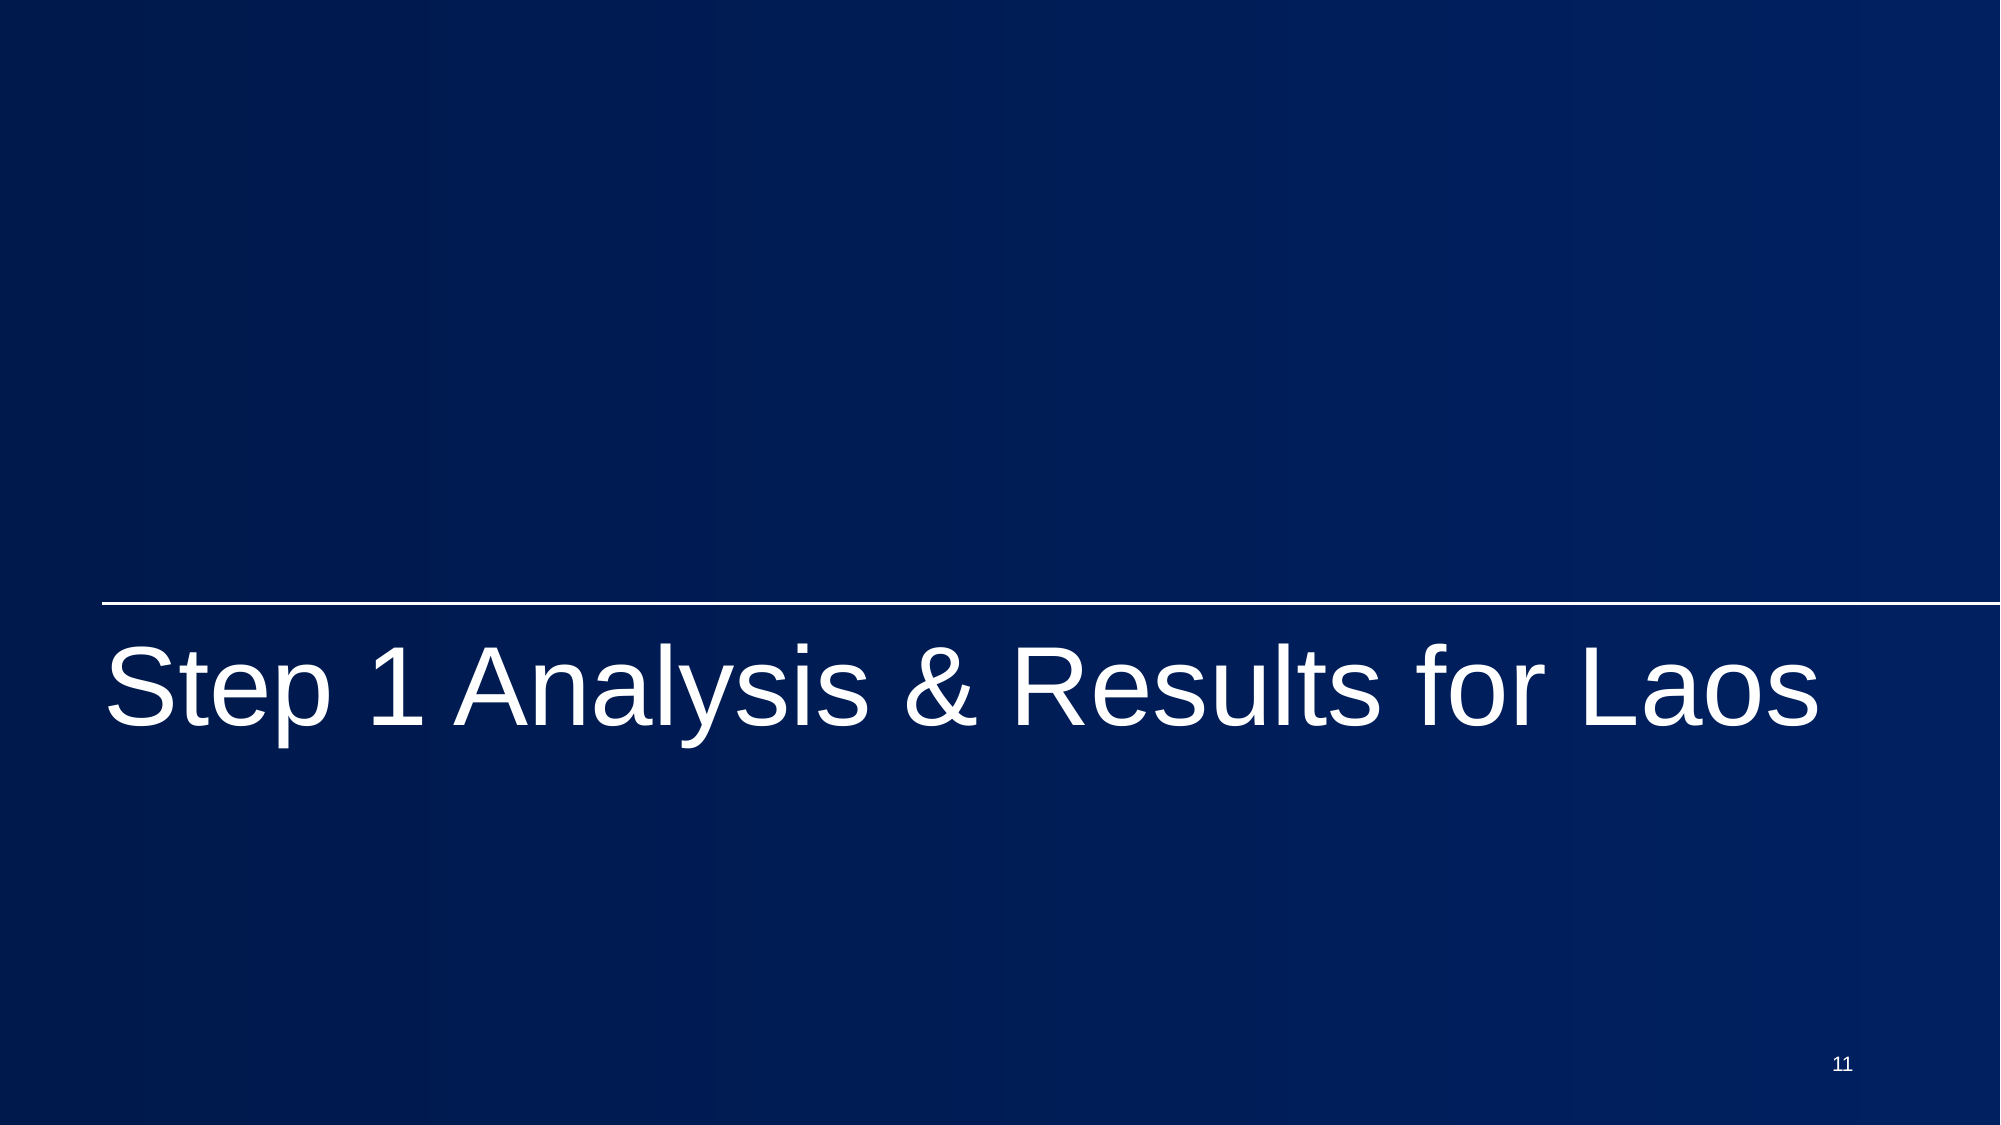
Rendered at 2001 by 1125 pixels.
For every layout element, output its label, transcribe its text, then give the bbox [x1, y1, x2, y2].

title Step 1 Analysis & Results for Laos [103, 627, 1898, 963]
